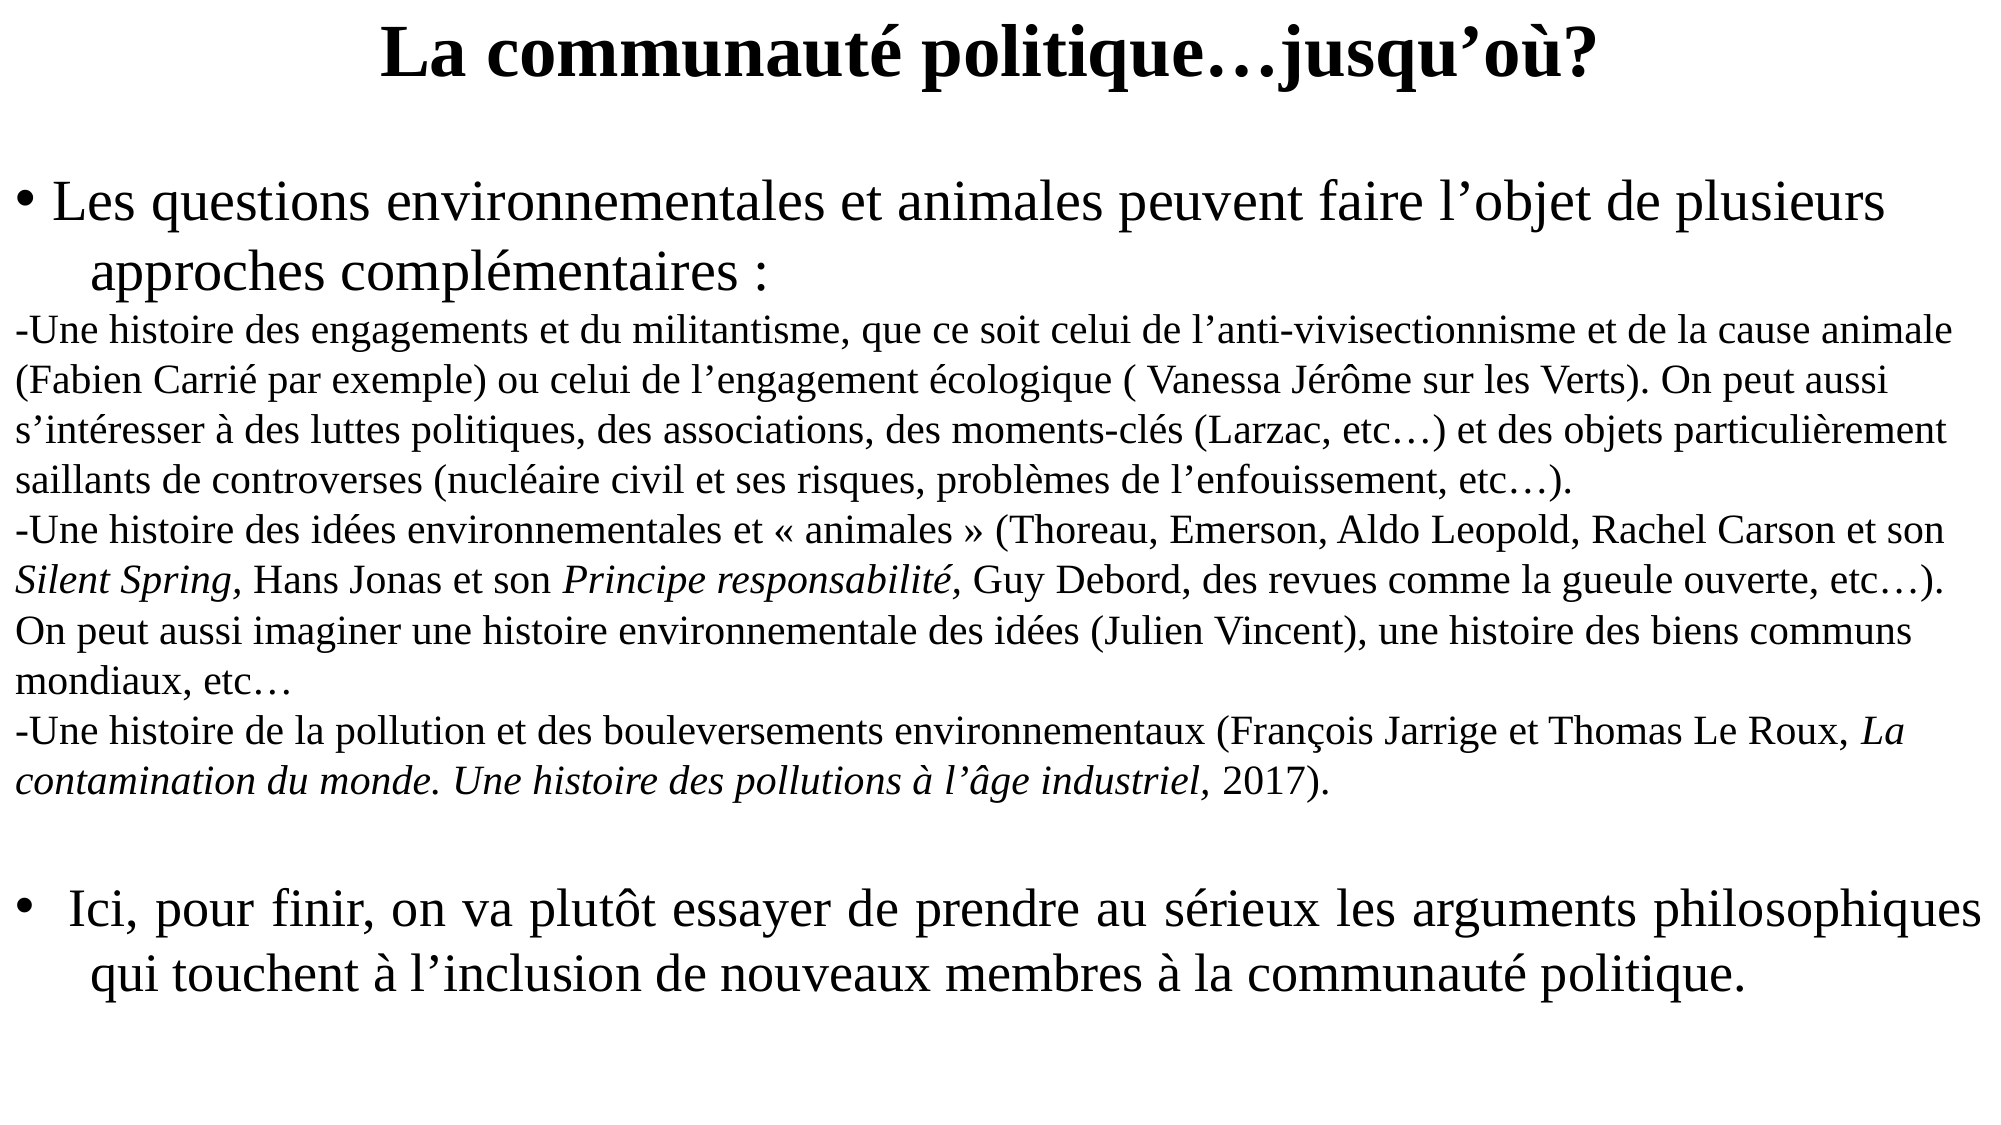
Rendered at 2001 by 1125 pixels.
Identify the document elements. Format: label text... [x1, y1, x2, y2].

title La communauté politique…jusqu’où? [0, 3, 2000, 102]
list Les questions environnementales et animales peuvent faire l’objet de plusieurs approches complémentaires : -Une histoire des engagements et du militantisme, que ce soit celui de l’anti-vivisectionnisme et de la cause animale (Fabien Carrié par exemple) ou celui de l’engagement écologique ( Vanessa Jérôme sur les Verts). On peut aussi s’intéresser à des luttes politiques, des associations, des moments-clés (Larzac, etc…) et des objets particulièrement saillants de controverses (nucléaire civil et ses risques, problèmes de l’enfouissement, etc…). -Une histoire des idées environnementales et « animales » (Thoreau, Emerson, Aldo Leopold, Rachel Carson et son Silent Spring, Hans Jonas et son Principe responsabilité, Guy Debord, des revues comme la gueule ouverte, etc…). On peut aussi imaginer une histoire environnementale des idées (Julien Vincent), une histoire des biens communs mondiaux, etc… -Une histoire de la pollution et des bouleversements environnementaux (François Jarrige et Thomas Le Roux, La contamination du monde. Une histoire des pollutions à l’âge industriel, 2017). Ici, pour finir, on va plutôt essayer de prendre au sérieux les arguments philosophiques qui touchent à l’inclusion de nouveaux membres à la communauté politique. [0, 154, 2000, 1122]
